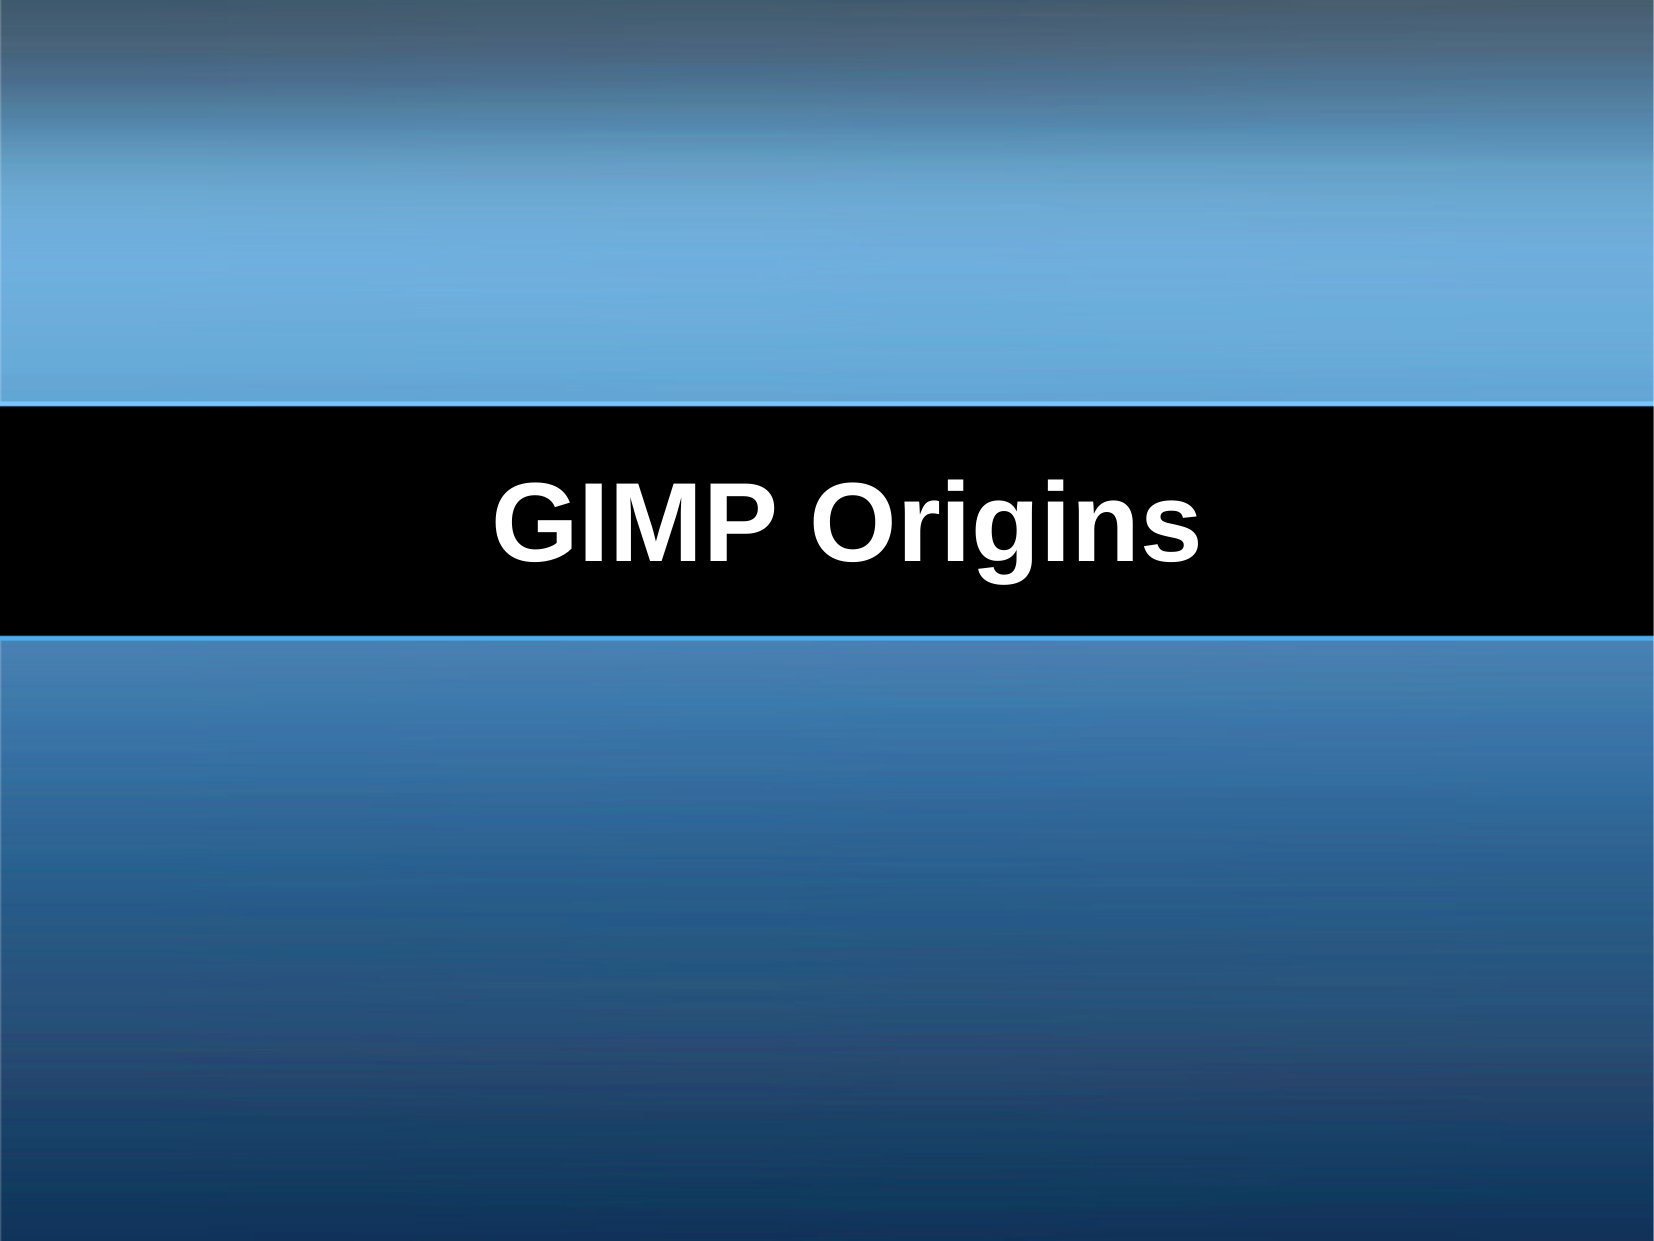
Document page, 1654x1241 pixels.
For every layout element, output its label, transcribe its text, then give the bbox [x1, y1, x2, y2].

picture [0, 0, 1654, 1241]
title GIMP Origins [123, 419, 1536, 627]
